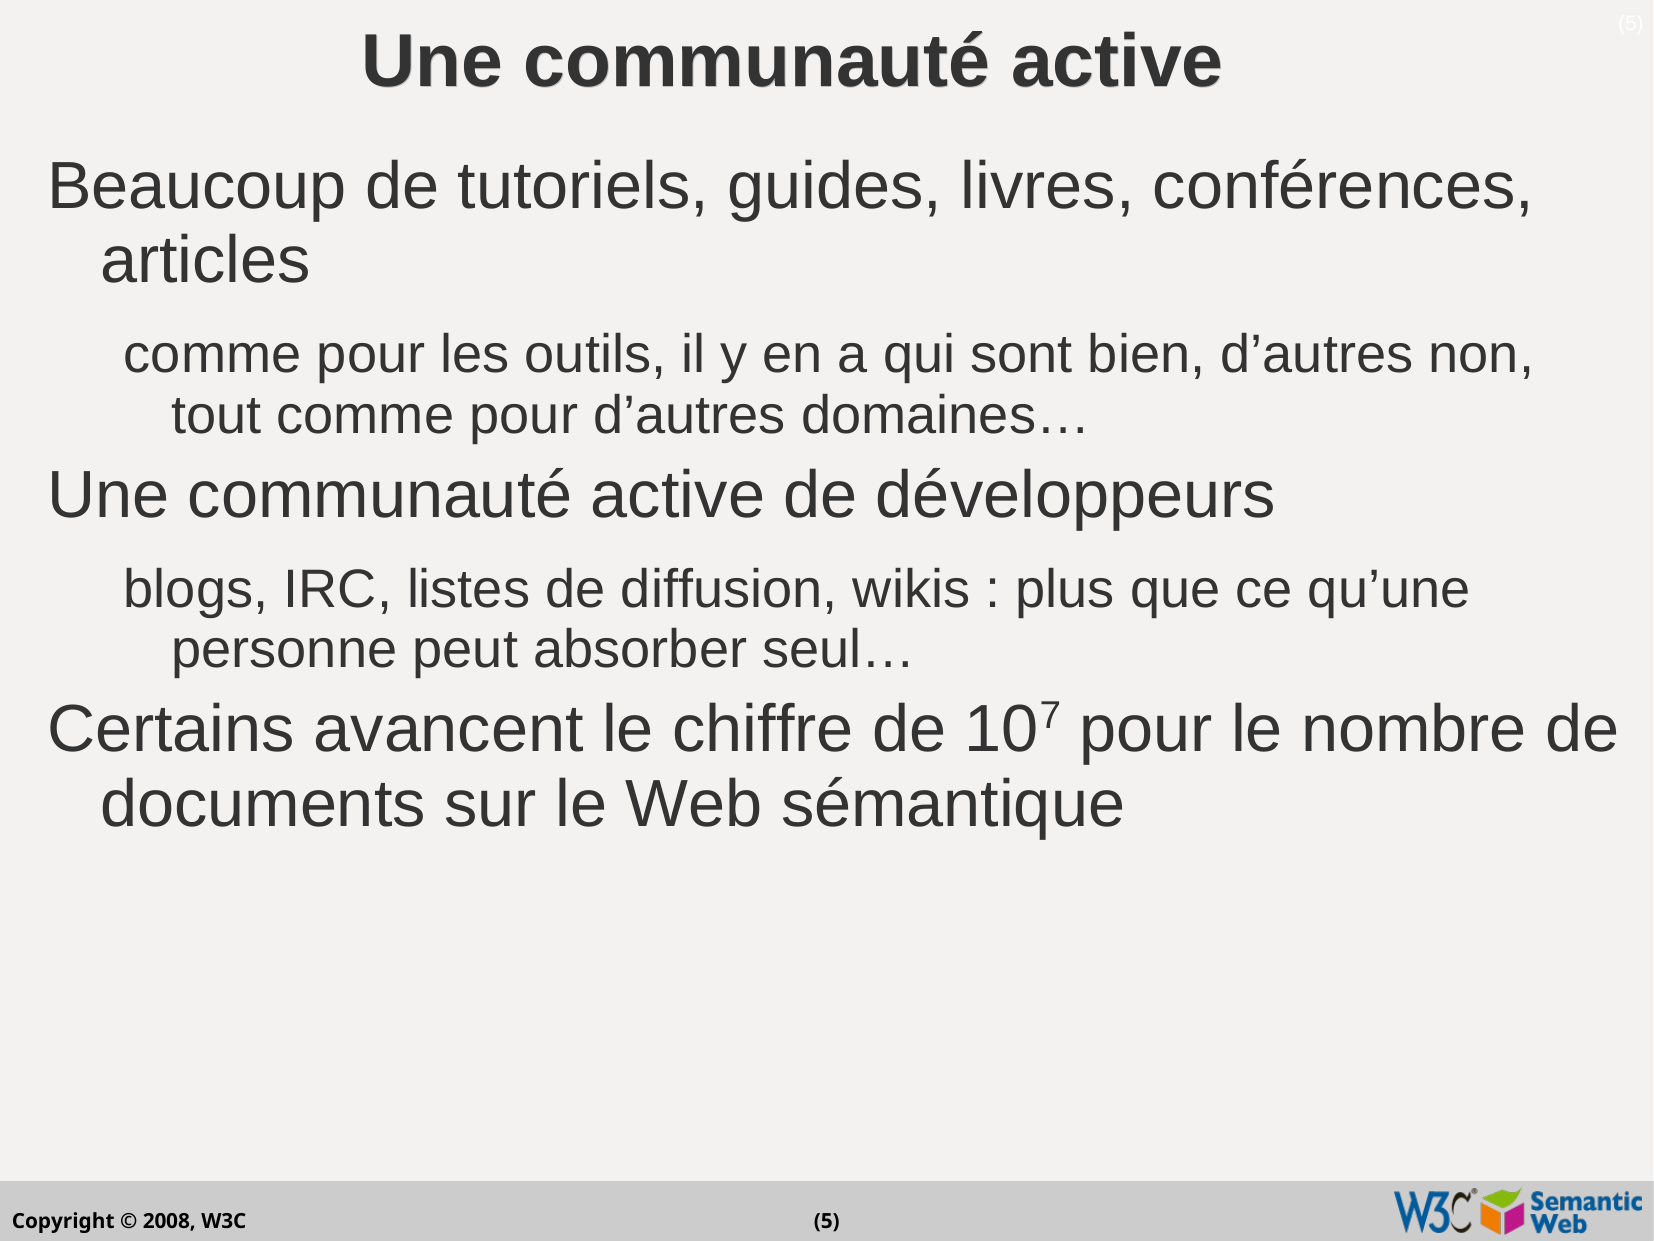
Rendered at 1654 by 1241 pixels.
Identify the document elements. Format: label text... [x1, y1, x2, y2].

list Beaucoup de tutoriels, guides, livres, conférences, articles comme pour les outils, il y en a qui sont bien, d’autres non, tout comme pour d’autres domaines… Une communauté active de développeurs blogs, IRC, listes de diffusion, wikis : plus que ce qu’une personne peut absorber seul… Certains avancent le chiffre de 107 pour le nombre de documents sur le Web sémantique [29, 147, 1624, 1119]
picture [1394, 1185, 1642, 1235]
title Une communauté active [93, 0, 1493, 119]
